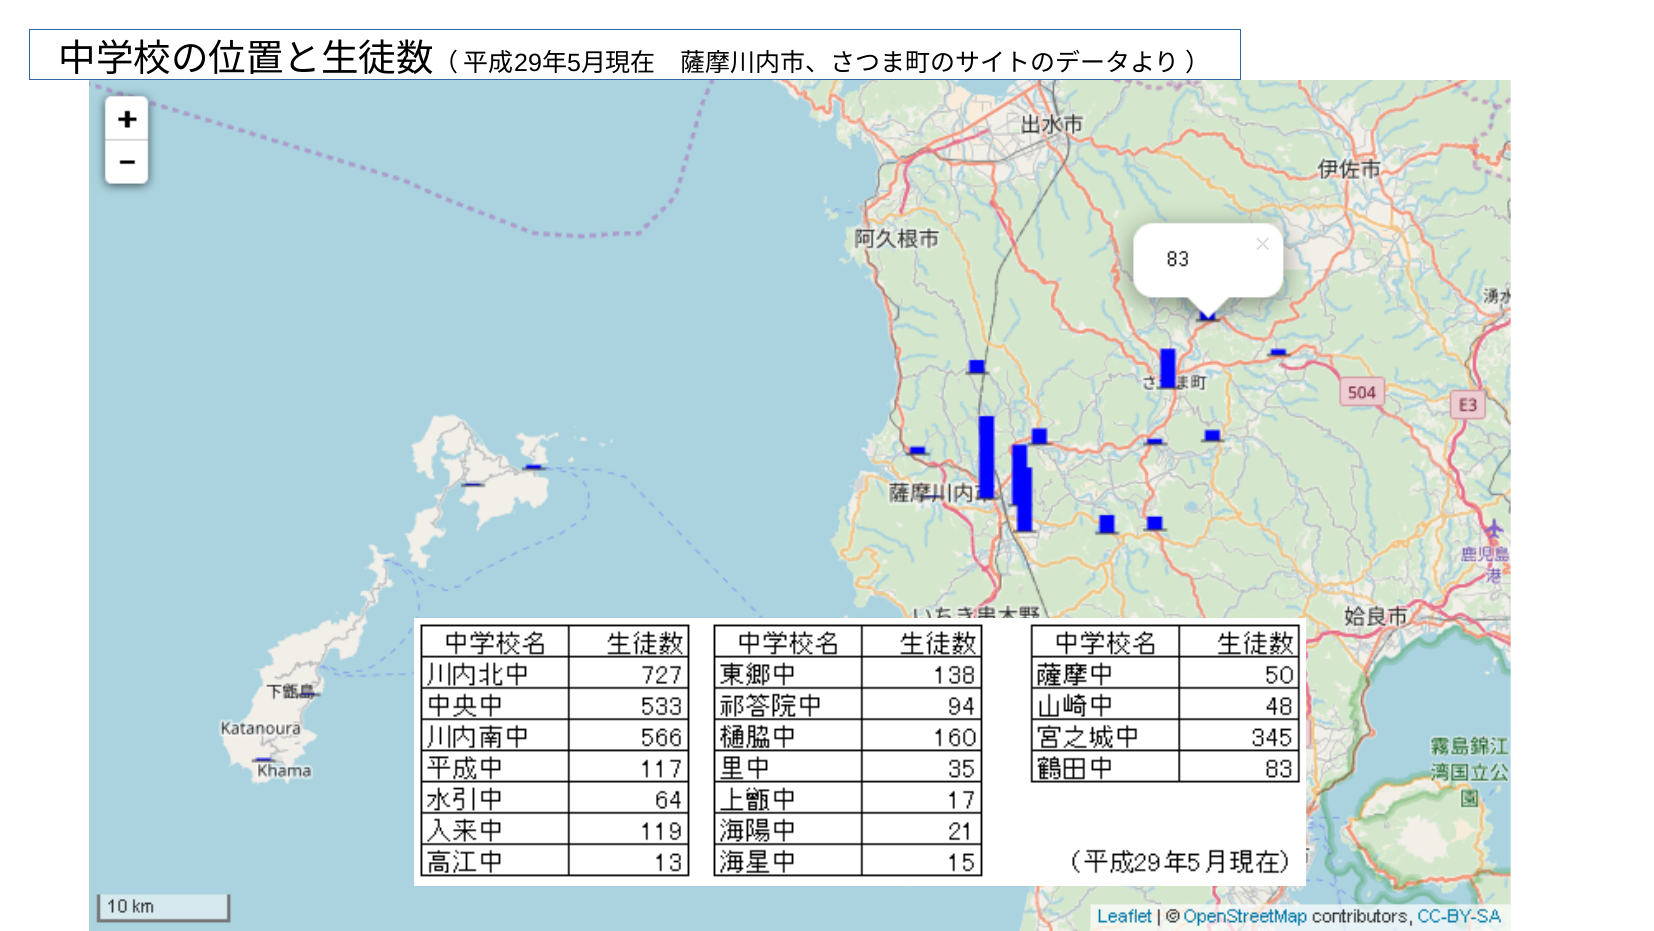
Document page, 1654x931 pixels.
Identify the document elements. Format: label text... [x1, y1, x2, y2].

picture [88, 79, 1511, 931]
text_box 中学校の位置と生徒数（ 平成29年5月現在 薩摩川内市、さつま町のサイトのデータより ） [29, 29, 1241, 80]
